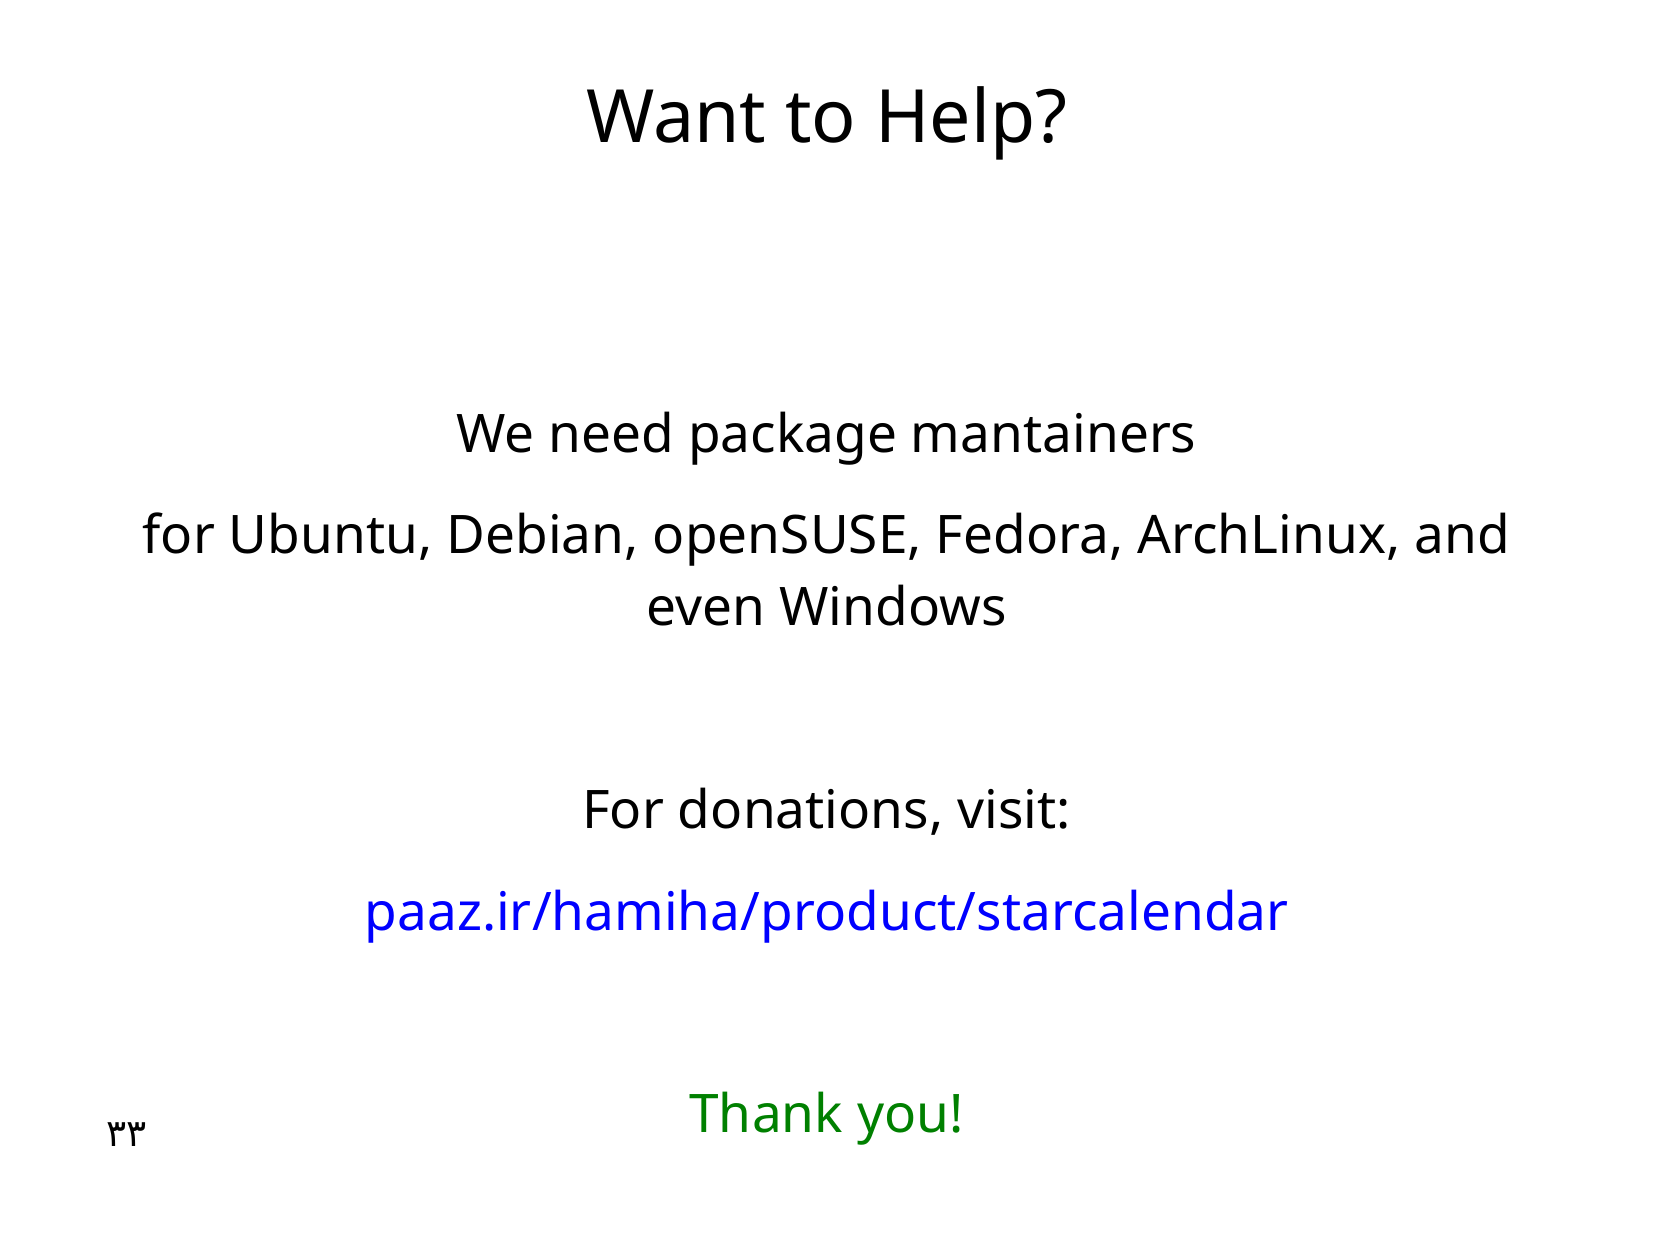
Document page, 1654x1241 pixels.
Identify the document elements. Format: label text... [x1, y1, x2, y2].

text_box ۳۳ [91, 1104, 172, 1175]
list Want to Help? We need package mantainers for Ubuntu, Debian, openSUSE, Fedora, ArchLinux, and even Windows For donations, visit: paaz.ir/hamiha/product/starcalendar Thank you! [82, 63, 1571, 1159]
